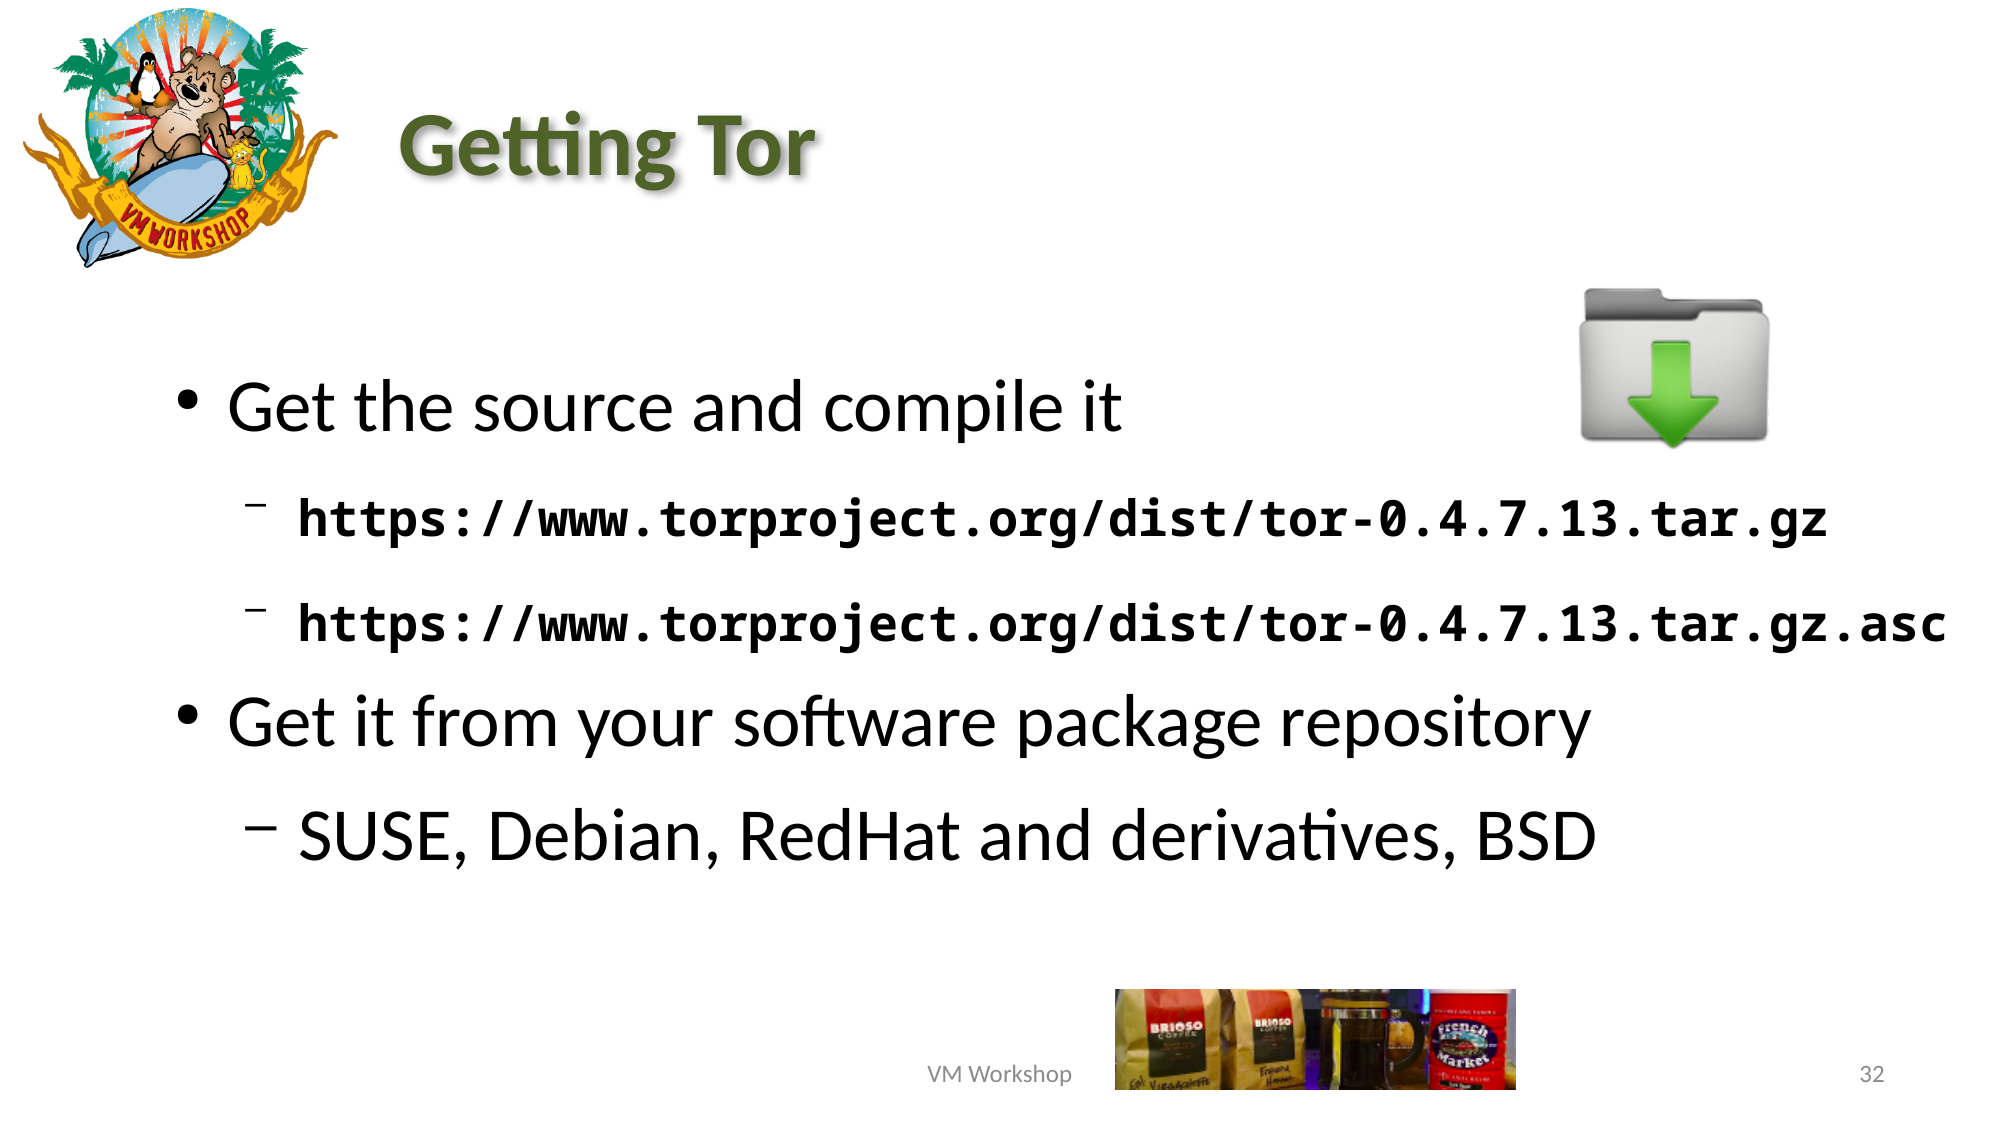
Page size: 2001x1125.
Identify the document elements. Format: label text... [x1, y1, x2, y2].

picture [1575, 262, 1775, 463]
title Getting Tor [383, 45, 1913, 233]
picture [23, 8, 338, 269]
picture [1115, 1041, 1516, 1090]
list Get the source and compile it https://www.torproject.org/dist/tor-0.4.7.13.tar.gz https://www.torproject.org/dist/tor-0.4.7.13.tar.gz.asc Get it from your software package repository SUSE, Debian, RedHat and derivatives, BSD [156, 251, 2000, 1041]
